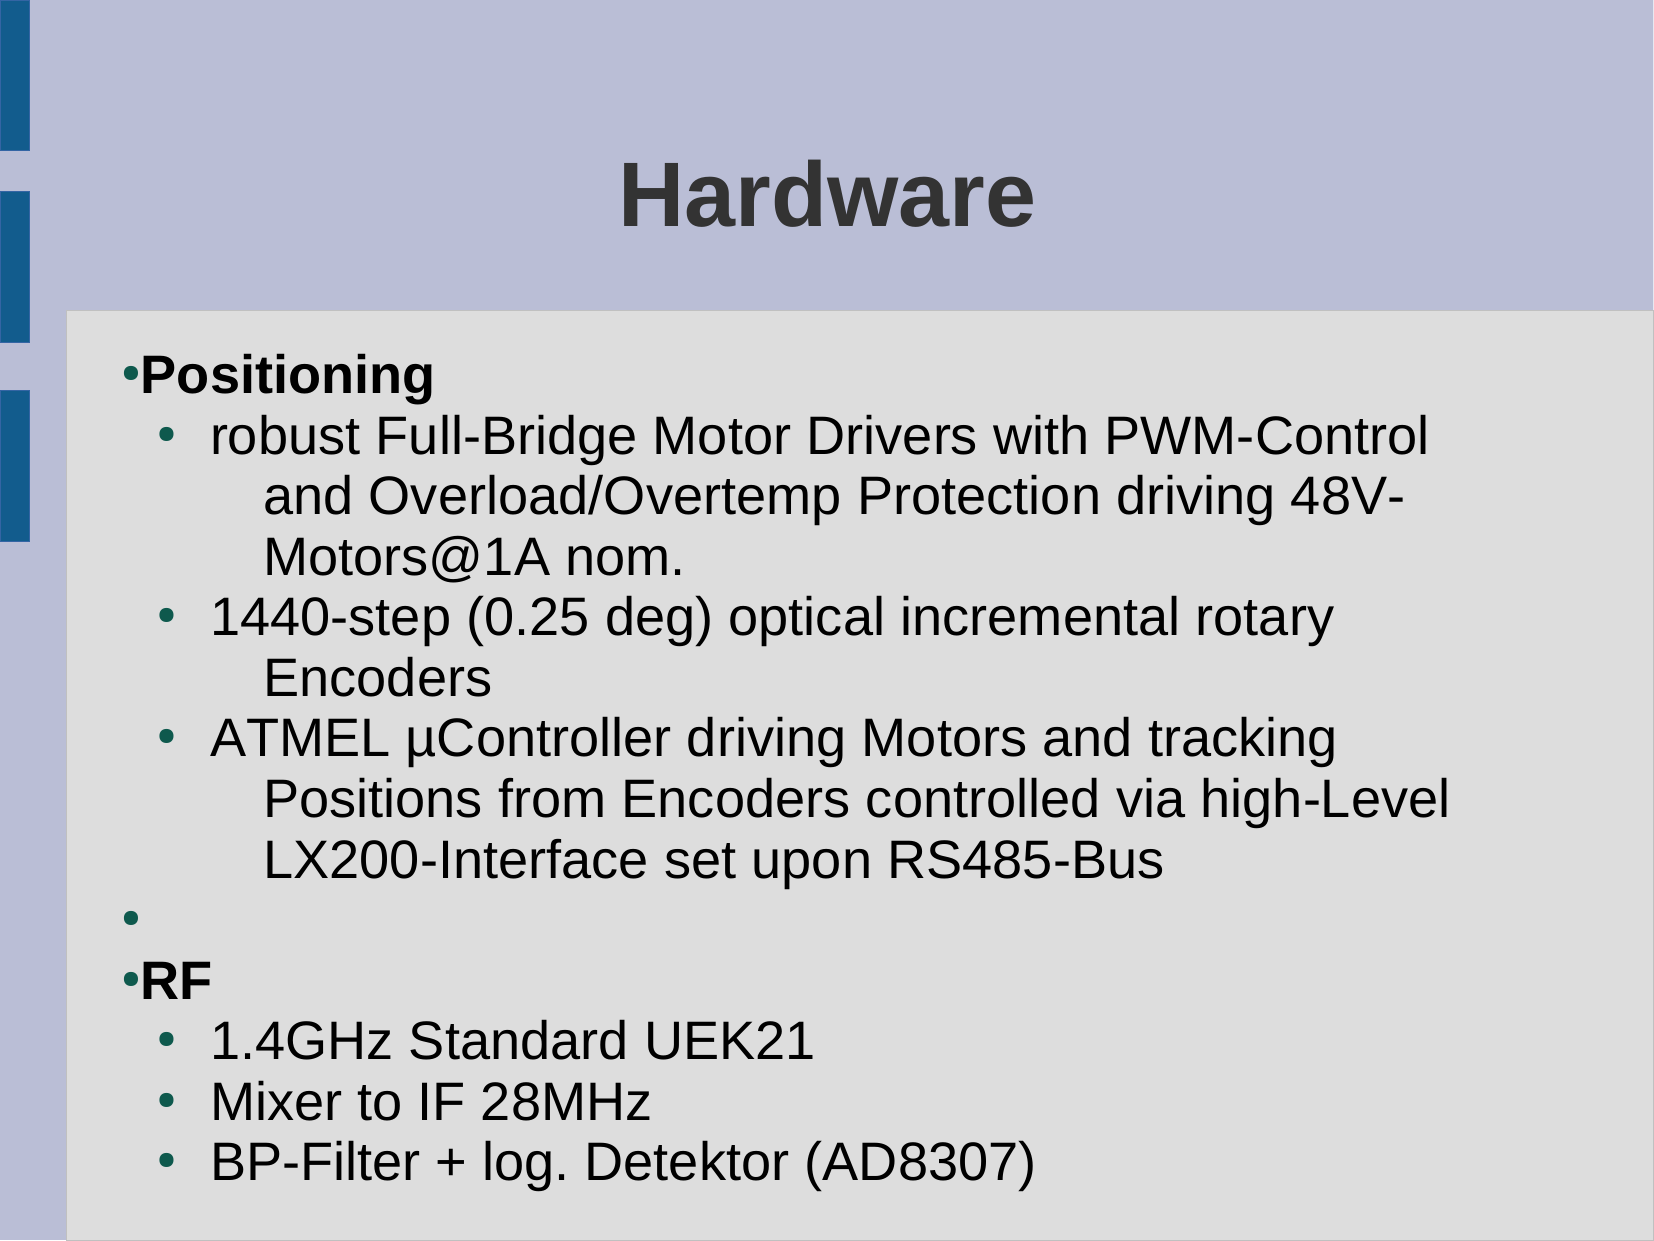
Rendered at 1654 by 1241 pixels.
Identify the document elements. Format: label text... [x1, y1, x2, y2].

title Hardware [121, 91, 1534, 299]
list Positioning robust Full-Bridge Motor Drivers with PWM-Control and Overload/Overtemp Protection driving 48V-Motors@1A nom. 1440-step (0.25 deg) optical incremental rotary Encoders ATMEL µController driving Motors and tracking Positions from Encoders controlled via high-Level LX200-Interface set upon RS485-Bus RF 1.4GHz Standard UEK21 Mixer to IF 28MHz BP-Filter + log. Detektor (AD8307) [121, 344, 1534, 1193]
